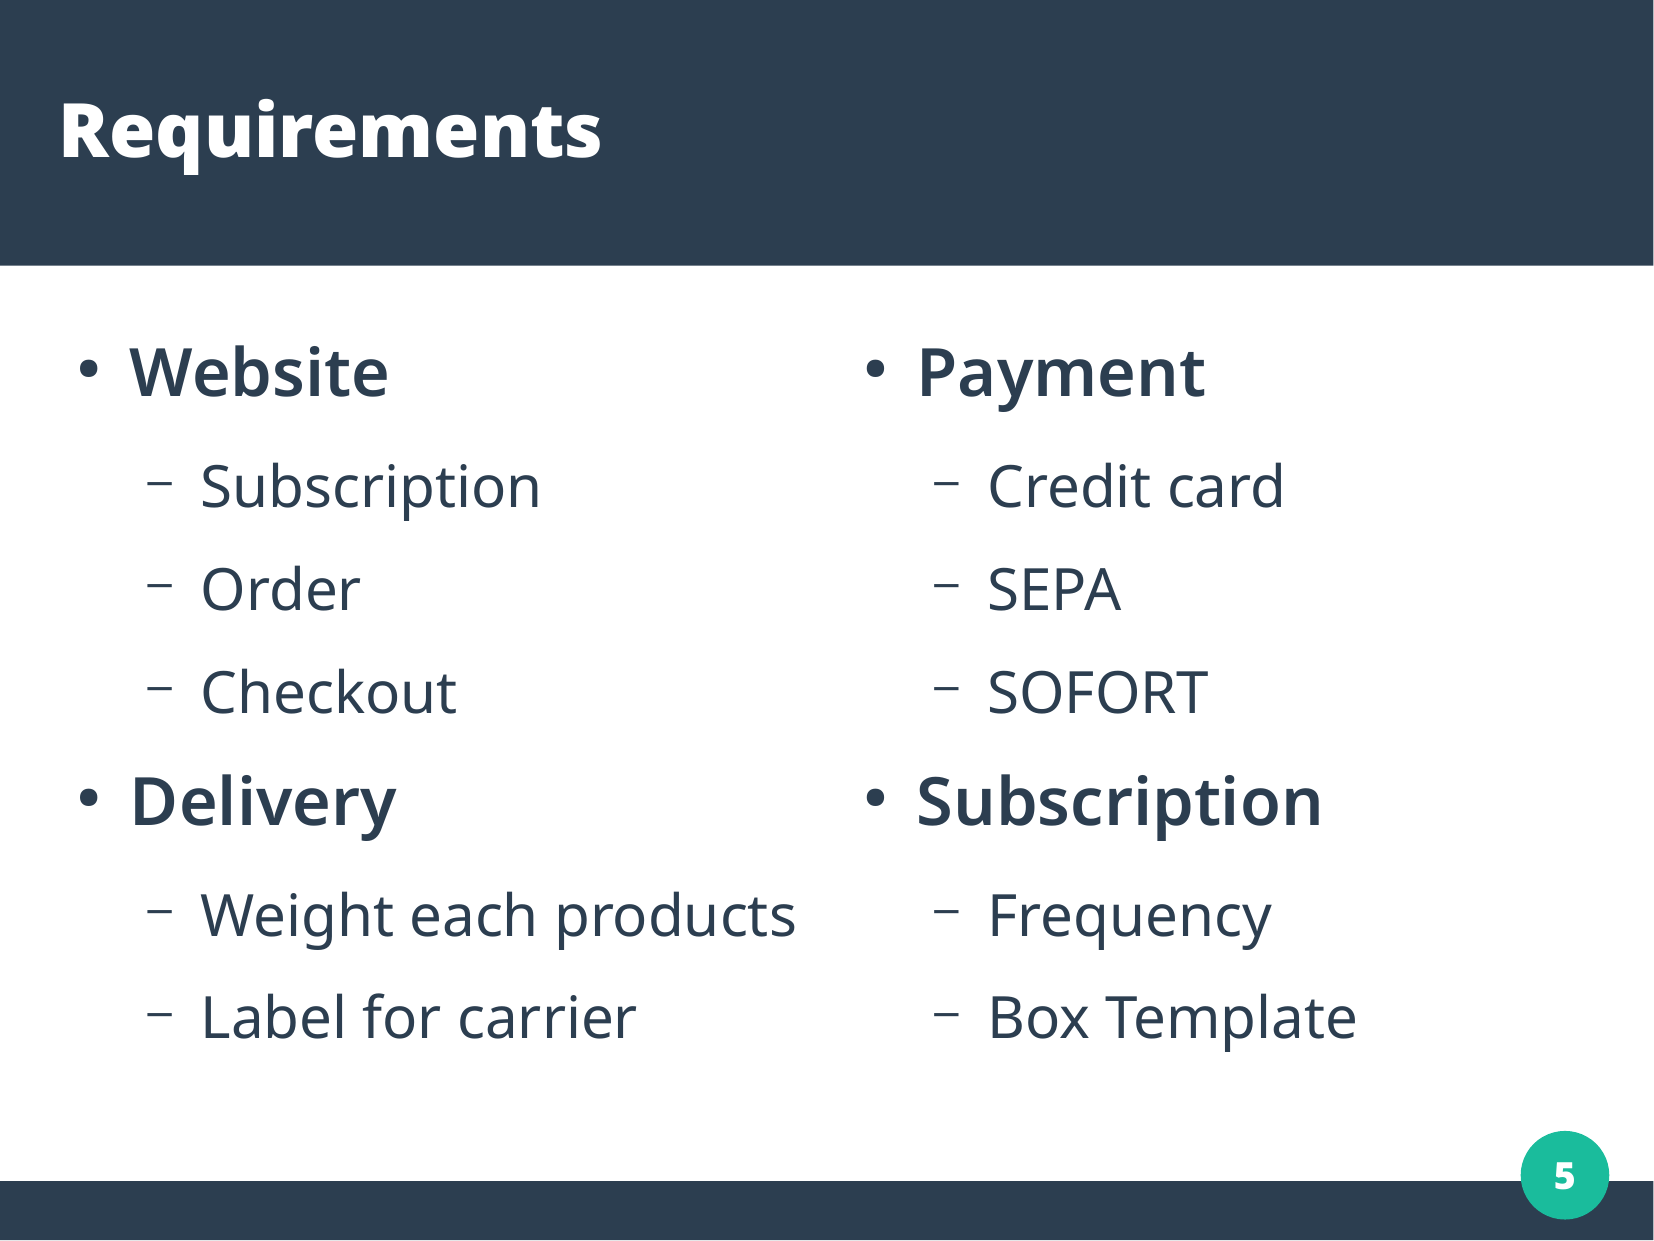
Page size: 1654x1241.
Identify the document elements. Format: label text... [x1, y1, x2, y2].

list Payment Credit card SEPA SOFORT Subscription Frequency Box Template [845, 324, 1596, 1152]
list Website Subscription Order Checkout Delivery Weight each products Label for carrier [59, 324, 809, 1152]
title Requirements [59, 49, 1595, 207]
